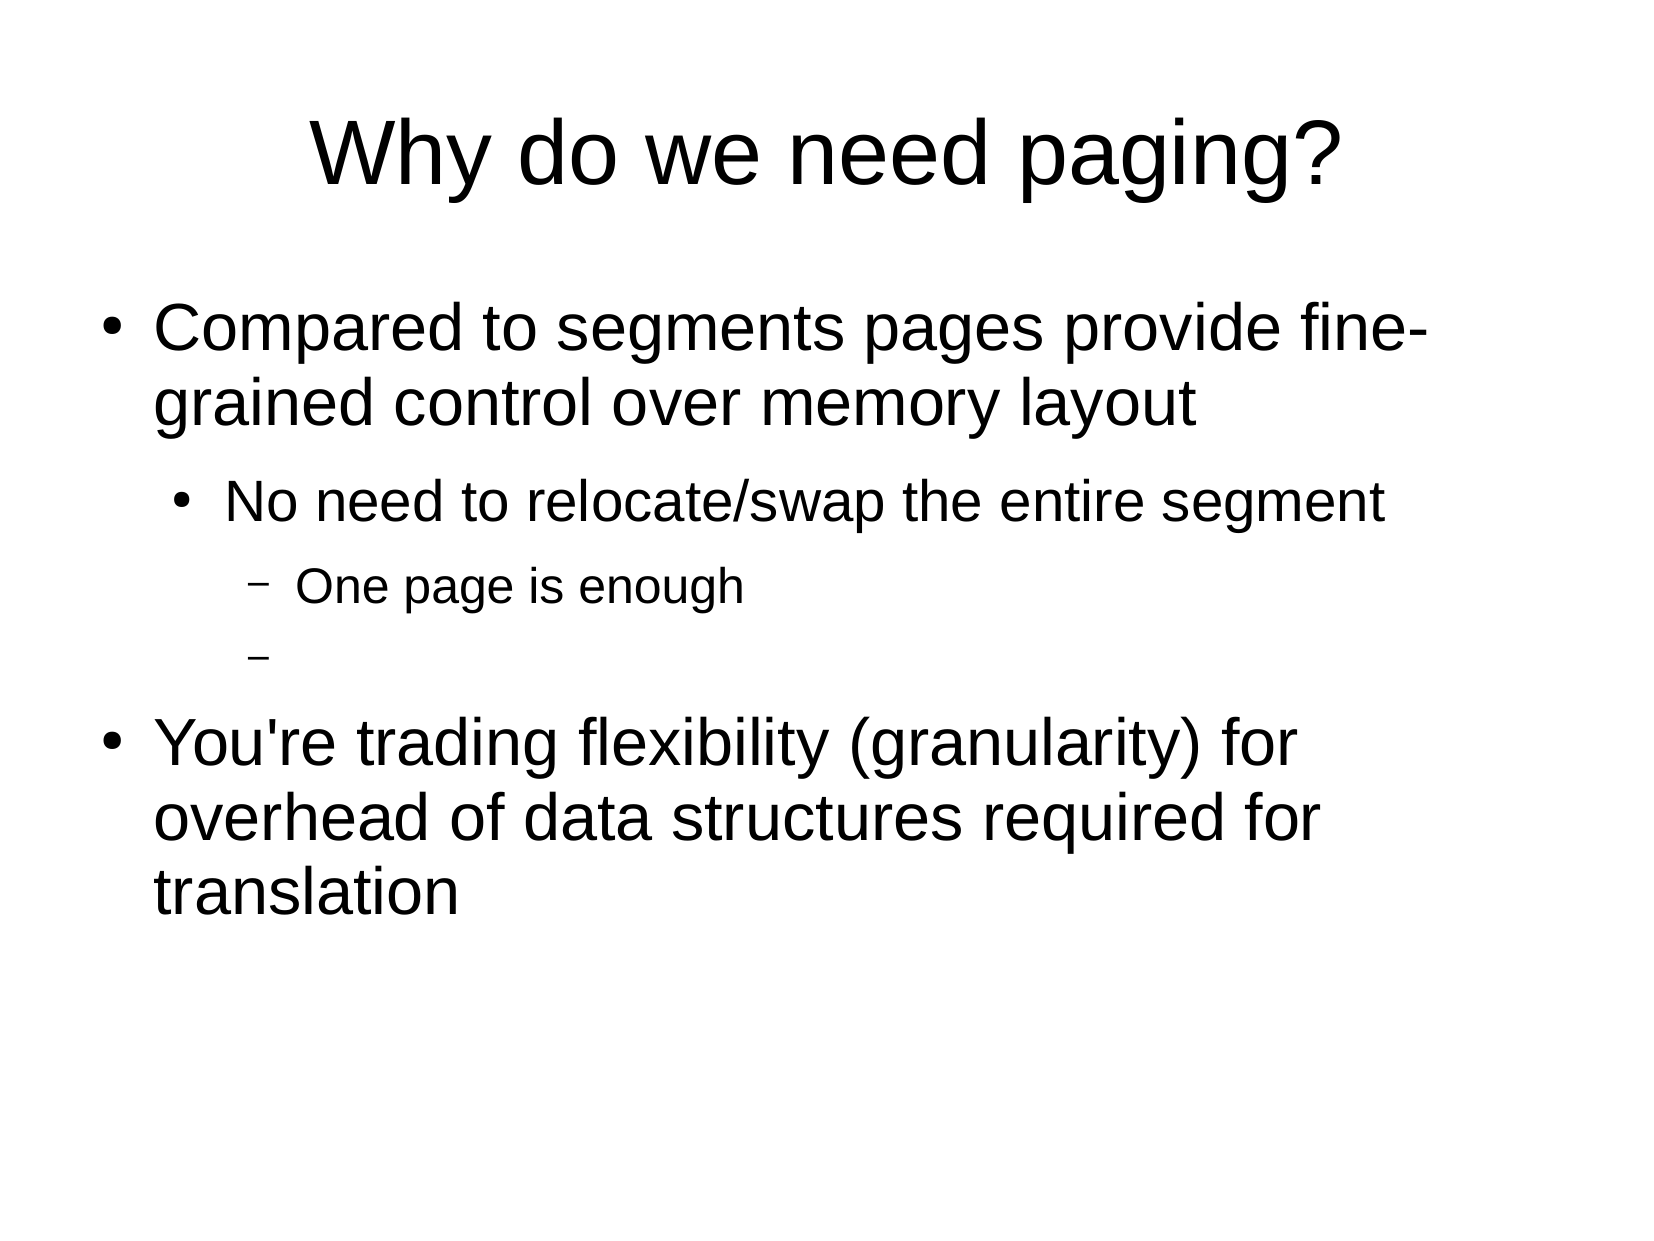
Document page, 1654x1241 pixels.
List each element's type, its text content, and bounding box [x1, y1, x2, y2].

list Compared to segments pages provide fine-grained control over memory layout No need to relocate/swap the entire segment One page is enough You're trading flexibility (granularity) for overhead of data structures required for translation [82, 290, 1571, 1163]
title Why do we need paging? [82, 49, 1571, 257]
